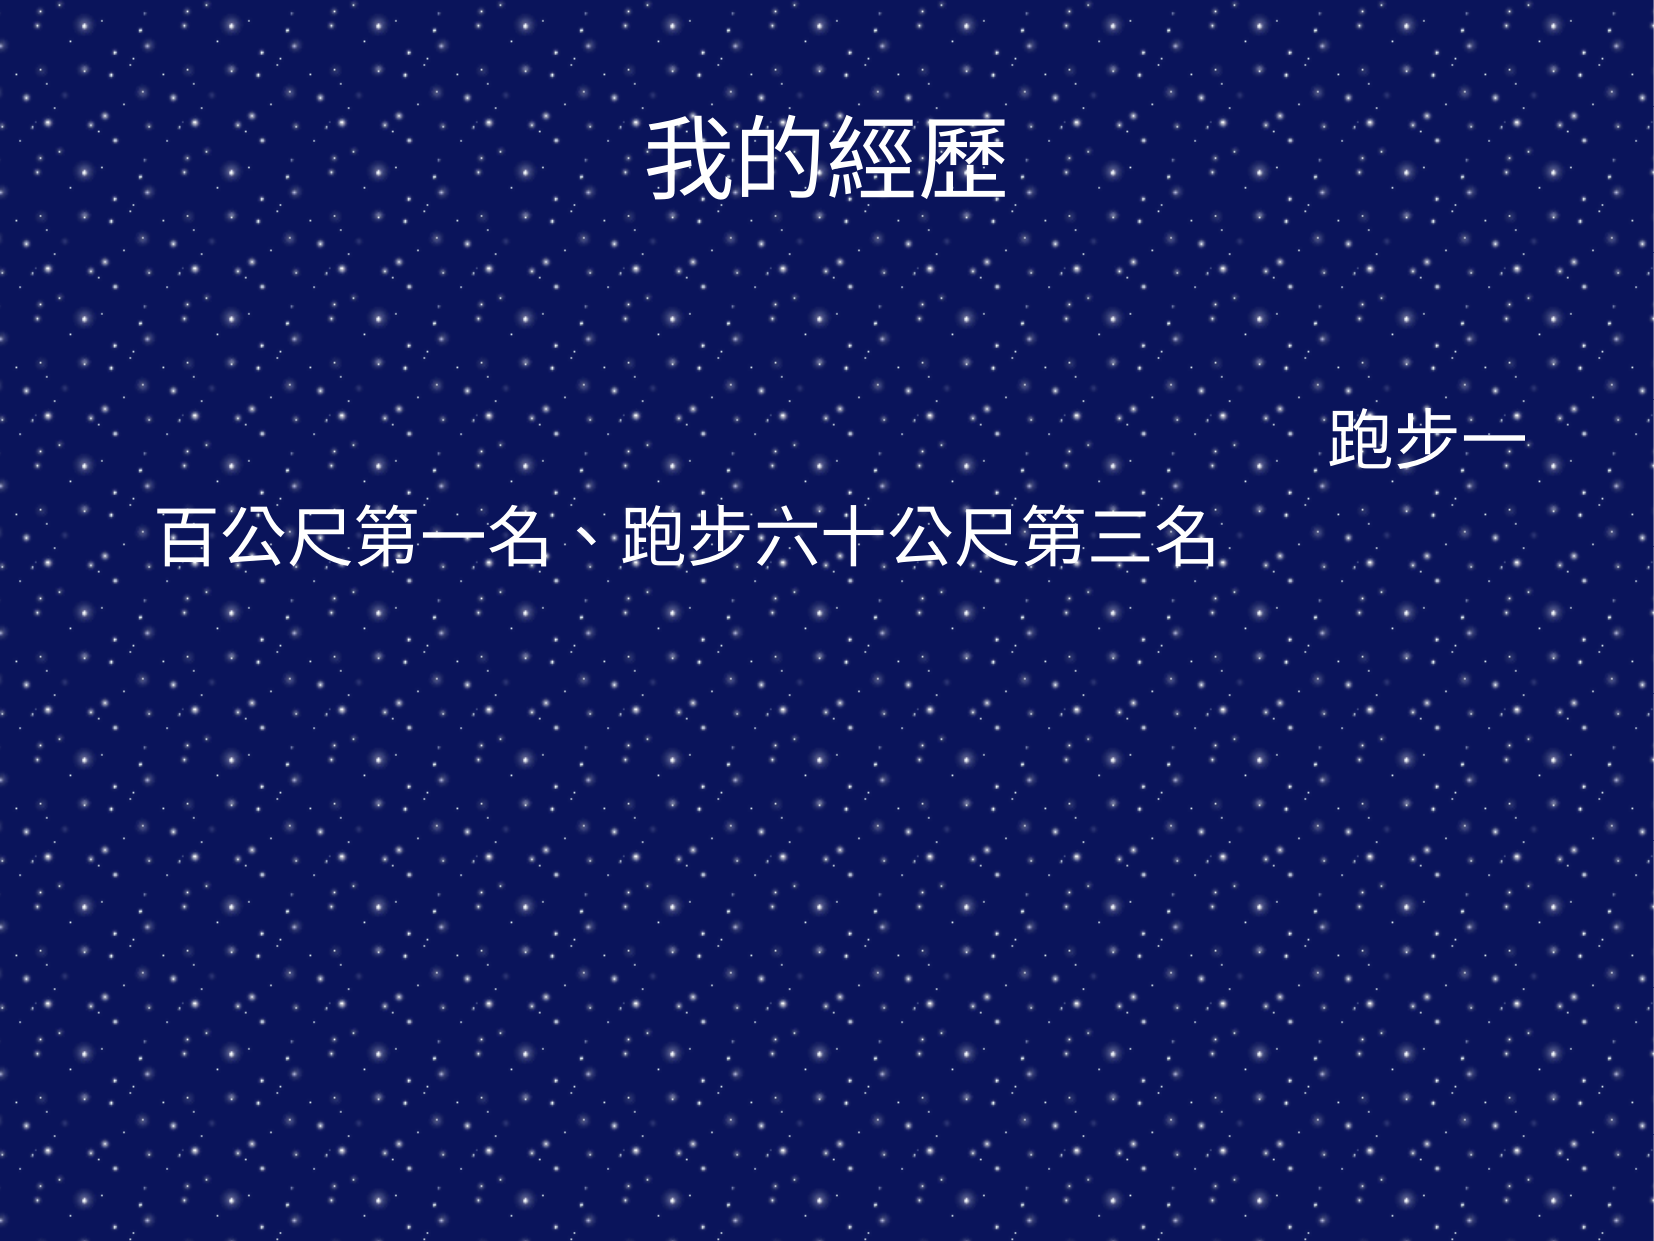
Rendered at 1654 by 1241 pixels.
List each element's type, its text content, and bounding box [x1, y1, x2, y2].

title 我的經歷 [82, 49, 1571, 257]
list 跑步一百公尺第一名、跑步六十公尺第三名 [82, 290, 1571, 1010]
picture [0, 0, 1654, 1241]
